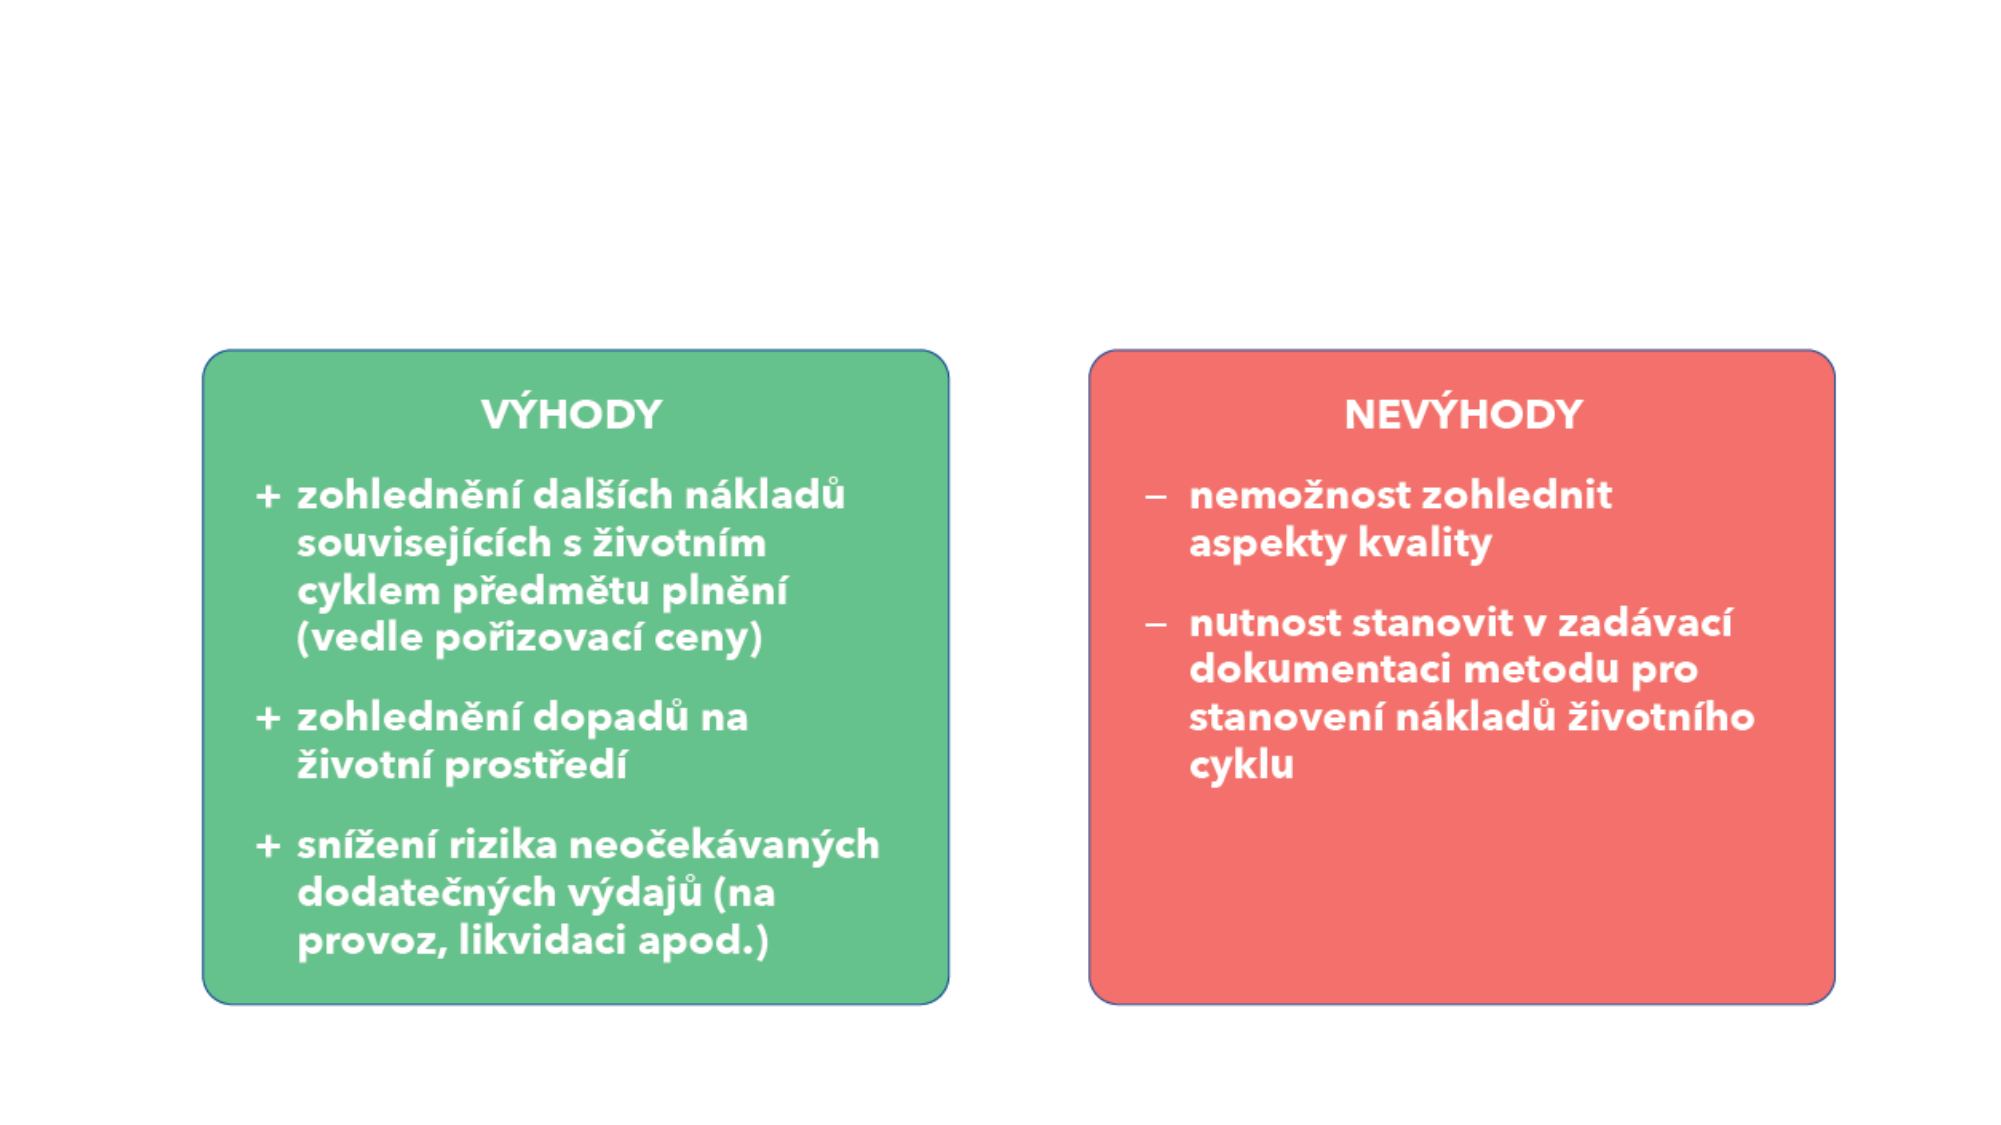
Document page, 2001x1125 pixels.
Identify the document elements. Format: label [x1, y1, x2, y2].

picture [159, 317, 1891, 1016]
